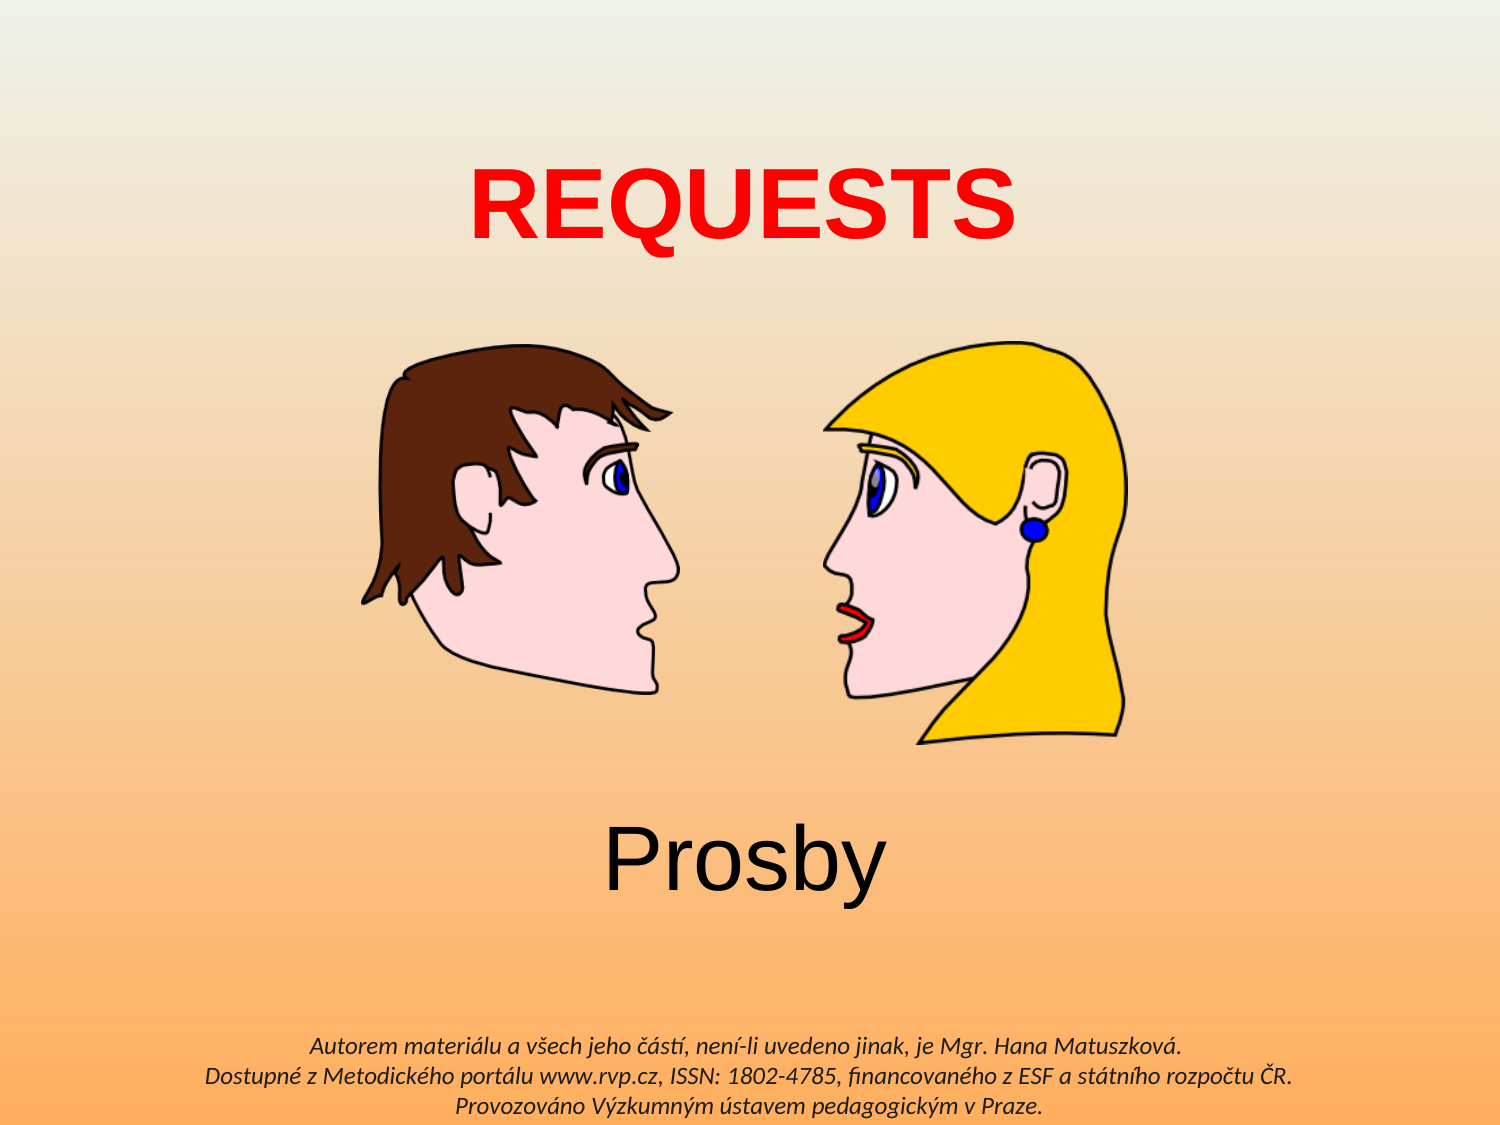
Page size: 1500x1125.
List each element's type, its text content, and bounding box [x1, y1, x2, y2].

picture [361, 344, 680, 695]
text_box Autorem materiálu a všech jeho částí, není-li uvedeno jinak, je Mgr. Hana Matuszková. Dostupné z Metodického portálu www.rvp.cz, ISSN: 1802-4785, financovaného z ESF a státního rozpočtu ČR. Provozováno Výzkumným ústavem pedagogickým v Praze. [53, 1023, 1447, 1125]
text_box Prosby [587, 790, 903, 917]
picture [823, 341, 1128, 745]
text_box REQUESTS [453, 130, 1034, 267]
